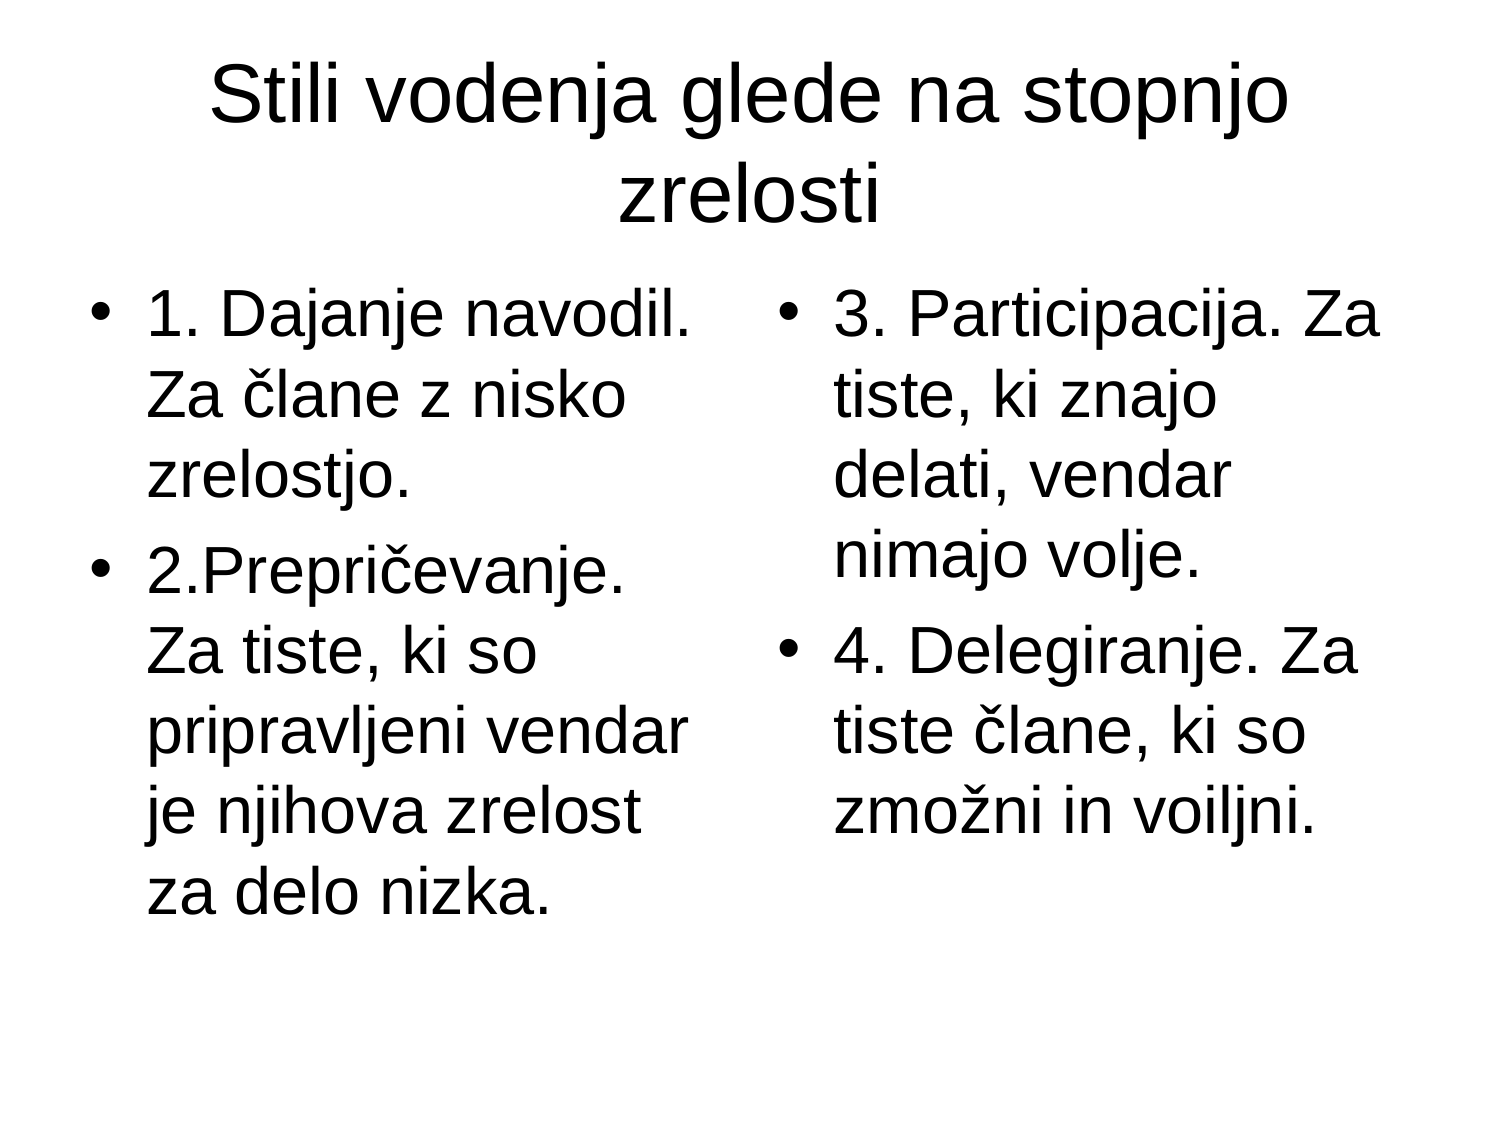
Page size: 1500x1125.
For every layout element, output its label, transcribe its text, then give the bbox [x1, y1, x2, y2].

list 1. Dajanje navodil. Za člane z nisko zrelostjo. 2.Prepričevanje. Za tiste, ki so pripravljeni vendar je njihova zrelost za delo nizka. [75, 262, 738, 1006]
list 3. Participacija. Za tiste, ki znajo delati, vendar nimajo volje. 4. Delegiranje. Za tiste člane, ki so zmožni in voiljni. [762, 262, 1426, 1006]
title Stili vodenja glede na stopnjo zrelosti [75, 31, 1426, 247]
